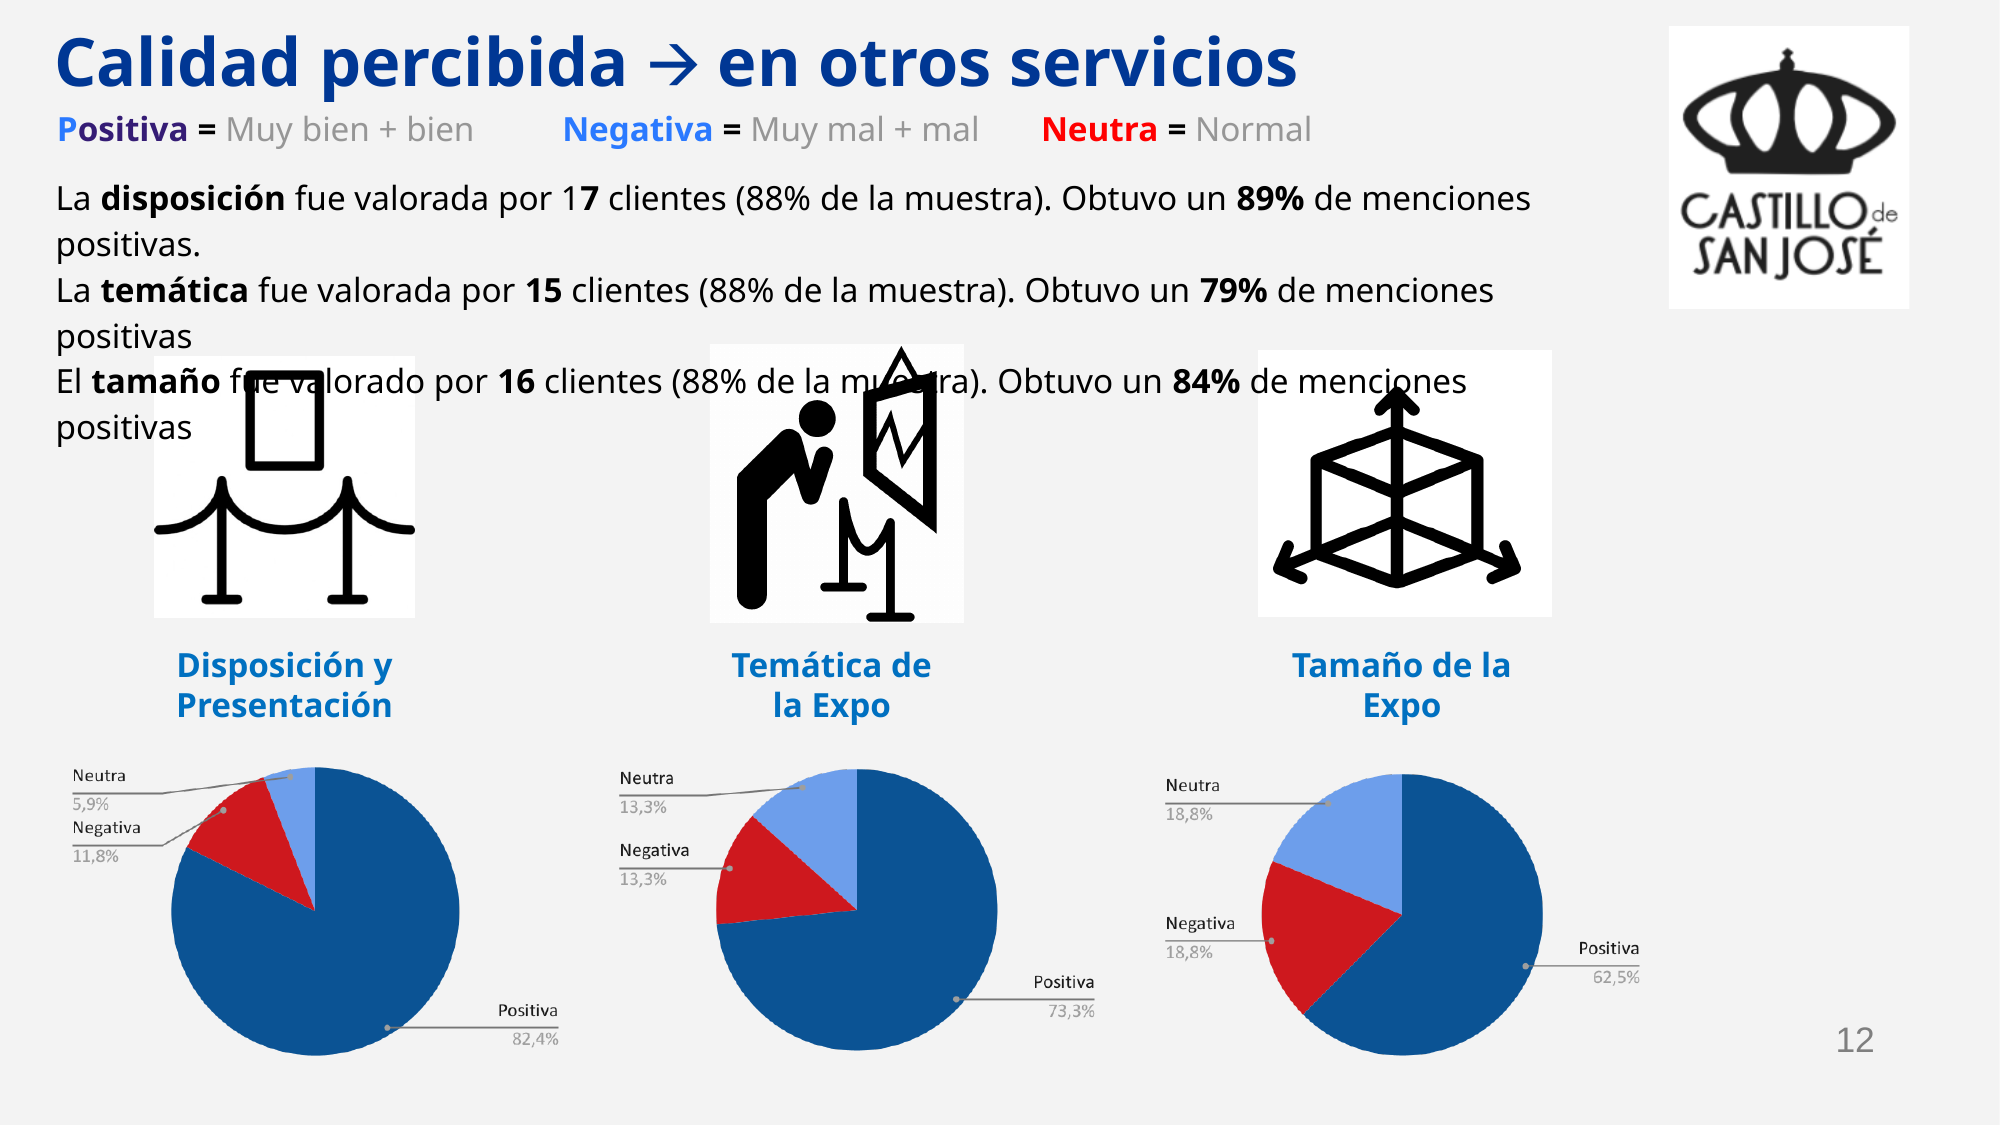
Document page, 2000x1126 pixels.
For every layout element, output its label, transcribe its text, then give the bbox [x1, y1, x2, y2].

picture [709, 344, 964, 623]
picture [56, 751, 574, 1071]
picture [154, 356, 415, 618]
picture [1258, 377, 1264, 391]
picture [1149, 758, 1655, 1071]
text_box Calidad percibida 🡪 en otros servicios [54, 0, 1374, 120]
picture [1258, 350, 1552, 617]
picture [709, 382, 715, 391]
picture [603, 753, 1110, 1066]
text_box La disposición fue valorada por 17 clientes (88% de la muestra). Obtuvo un 89% de menciones positivas. La temática fue valorada por 15 clientes (88% de la muestra). Obtuvo un 79% de menciones positivas El tamaño fue valorado por 16 clientes (88% de la muestra). Obtuvo un 84% de menciones positivas [40, 156, 1623, 309]
text_box Positiva = Muy bien + bien Negativa = Muy mal + mal Neutra = Normal [56, 100, 1402, 156]
picture [709, 371, 714, 379]
text_box Temática de la Expo [703, 636, 961, 733]
slide_number <number> [1655, 1008, 1894, 1069]
text_box Tamaño de la Expo [1268, 636, 1536, 733]
picture [955, 384, 963, 391]
picture [410, 377, 415, 391]
picture [1668, 26, 1910, 309]
text_box Disposición y Presentación [154, 636, 415, 733]
